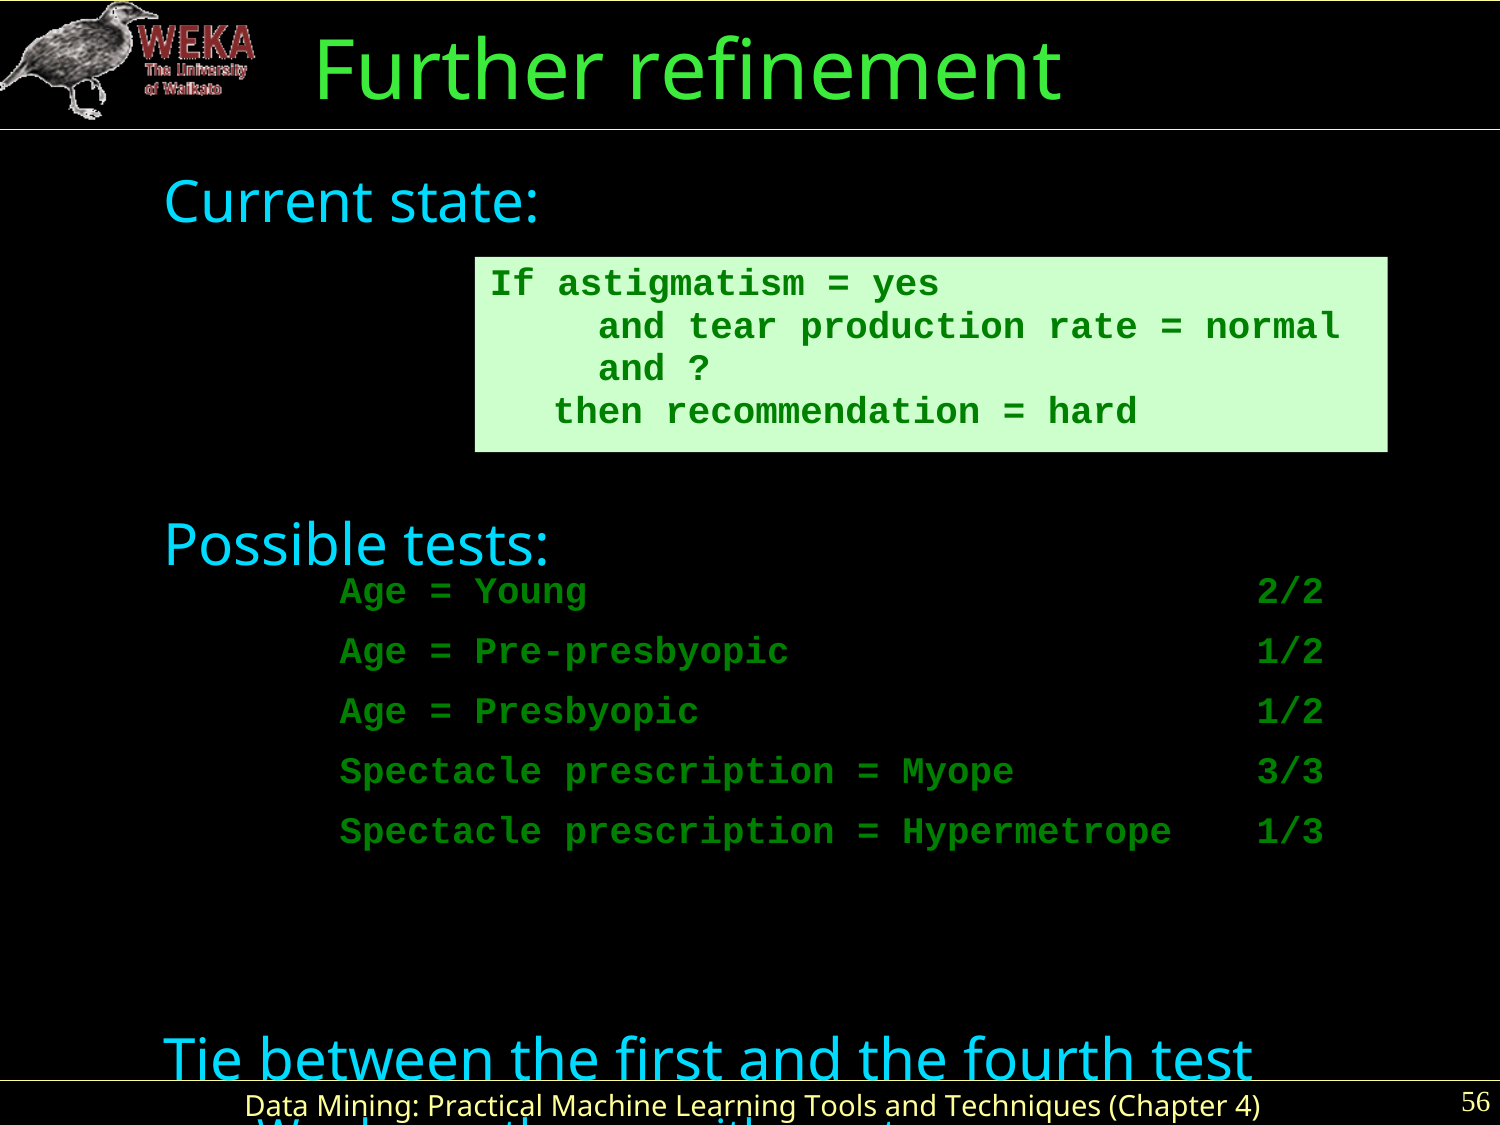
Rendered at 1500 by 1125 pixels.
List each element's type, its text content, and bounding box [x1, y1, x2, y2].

text_box Age = Presbyopic [324, 685, 1242, 745]
text_box If astigmatism = yes and tear production rate = normal and ? then recommendation = hard [474, 256, 1388, 453]
picture [0, 1, 266, 129]
text_box 1/2 [1242, 625, 1400, 685]
text_box 1/2 [1242, 685, 1400, 745]
text_box Current state: Possible tests: Tie between the first and the fourth test We choose the one with greater coverage [148, 158, 1387, 1045]
text_box 3/3 [1242, 745, 1400, 805]
text_box 2/2 [1242, 564, 1400, 625]
text_box Age = Young [324, 564, 1242, 625]
text_box Age = Pre-presbyopic [324, 625, 1242, 685]
text_box Spectacle prescription = Myope [324, 745, 1242, 805]
title Further refinement [297, 0, 1500, 148]
text_box 1/3 [1242, 805, 1400, 865]
text_box Spectacle prescription = Hypermetrope [324, 805, 1242, 865]
